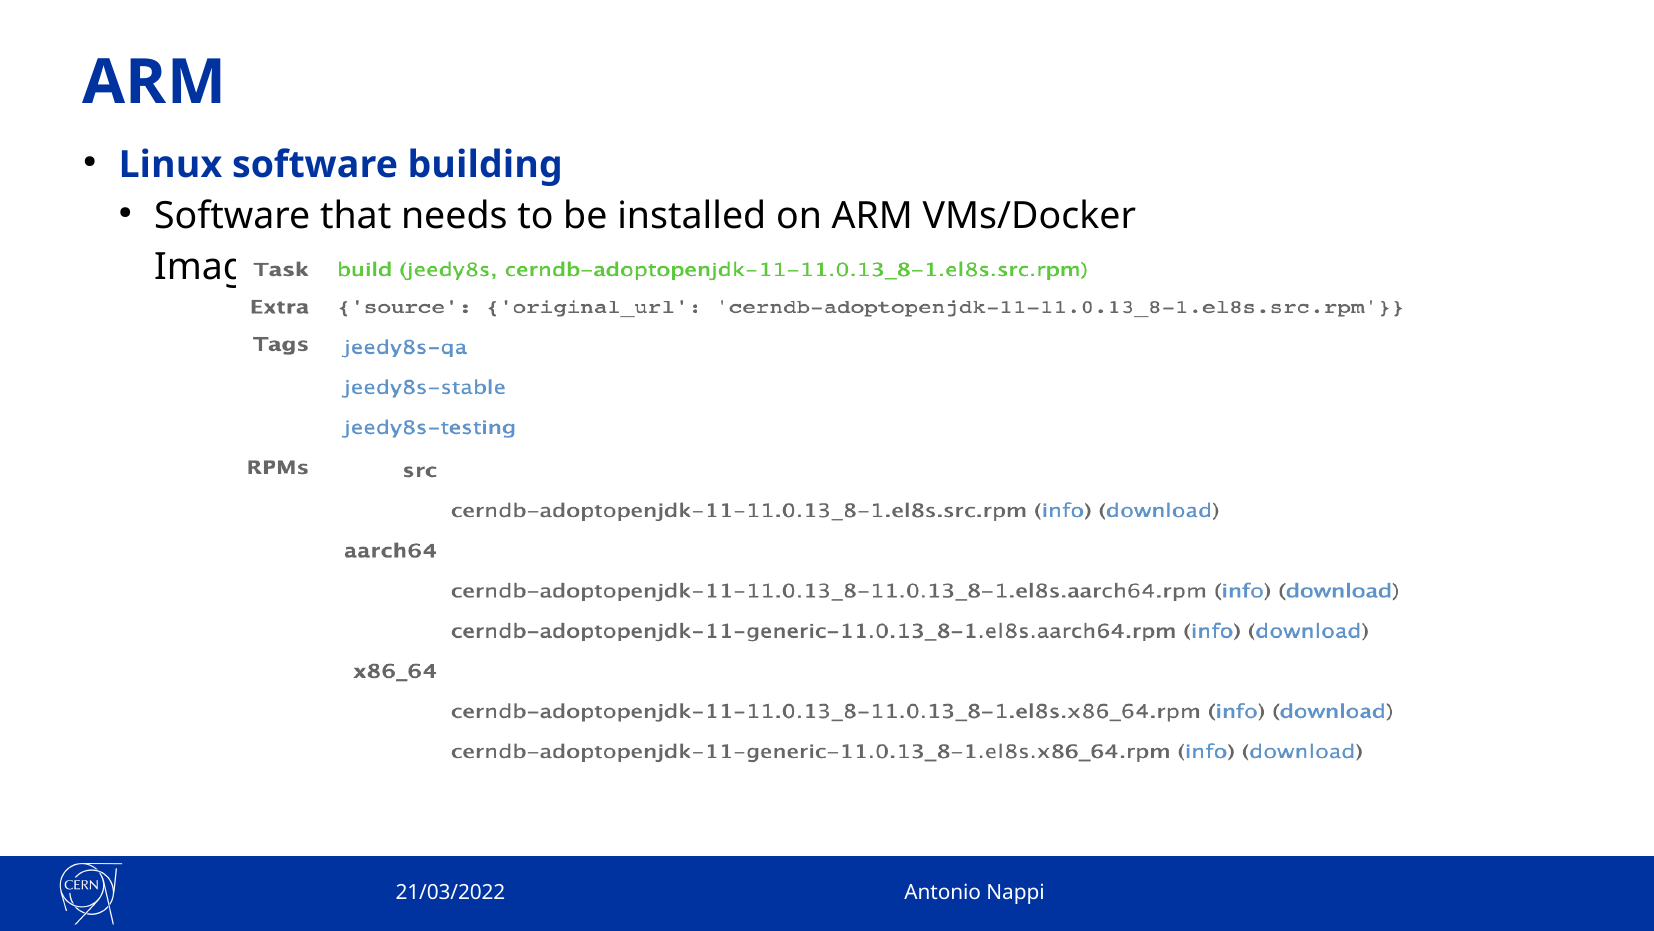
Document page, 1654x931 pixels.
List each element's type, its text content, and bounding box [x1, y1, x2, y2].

text_box Linux software building Software that needs to be installed on ARM VMs/Docker Images [68, 129, 1223, 438]
title ARM [82, 37, 1571, 195]
picture [236, 248, 1442, 780]
picture [56, 859, 127, 928]
